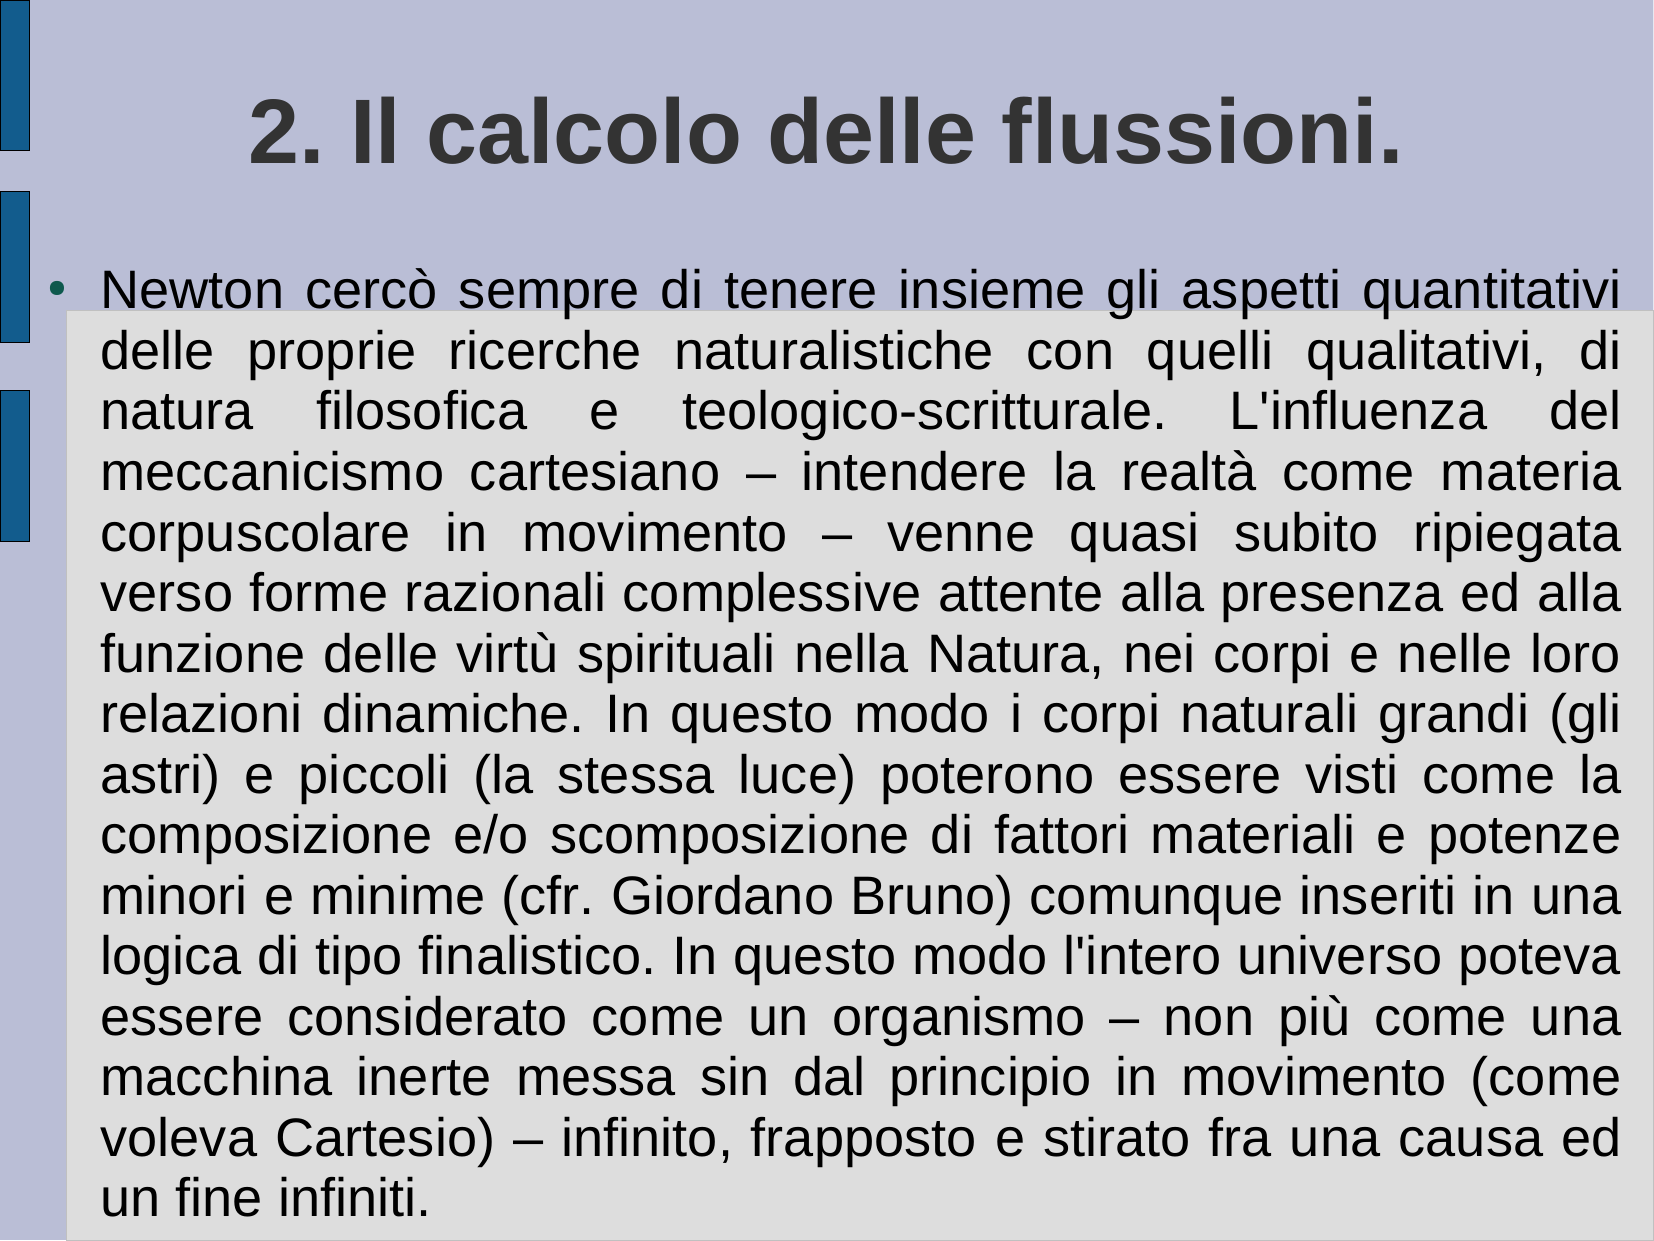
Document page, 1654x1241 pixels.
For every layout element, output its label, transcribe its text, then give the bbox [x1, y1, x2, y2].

list Newton cercò sempre di tenere insieme gli aspetti quantitativi delle proprie ricerche naturalistiche con quelli qualitativi, di natura filosofica e teologico-scritturale. L'influenza del meccanicismo cartesiano – intendere la realtà come materia corpuscolare in movimento – venne quasi subito ripiegata verso forme razionali complessive attente alla presenza ed alla funzione delle virtù spirituali nella Natura, nei corpi e nelle loro relazioni dinamiche. In questo modo i corpi naturali grandi (gli astri) e piccoli (la stessa luce) poterono essere visti come la composizione e/o scomposizione di fattori materiali e potenze minori e minime (cfr. Giordano Bruno) comunque inseriti in una logica di tipo finalistico. In questo modo l'intero universo poteva essere considerato come un organismo – non più come una macchina inerte messa sin dal principio in movimento (come voleva Cartesio) – infinito, frapposto e stirato fra una causa ed un fine infiniti. [29, 259, 1625, 1229]
title 2. Il calcolo delle flussioni. [59, 53, 1595, 210]
